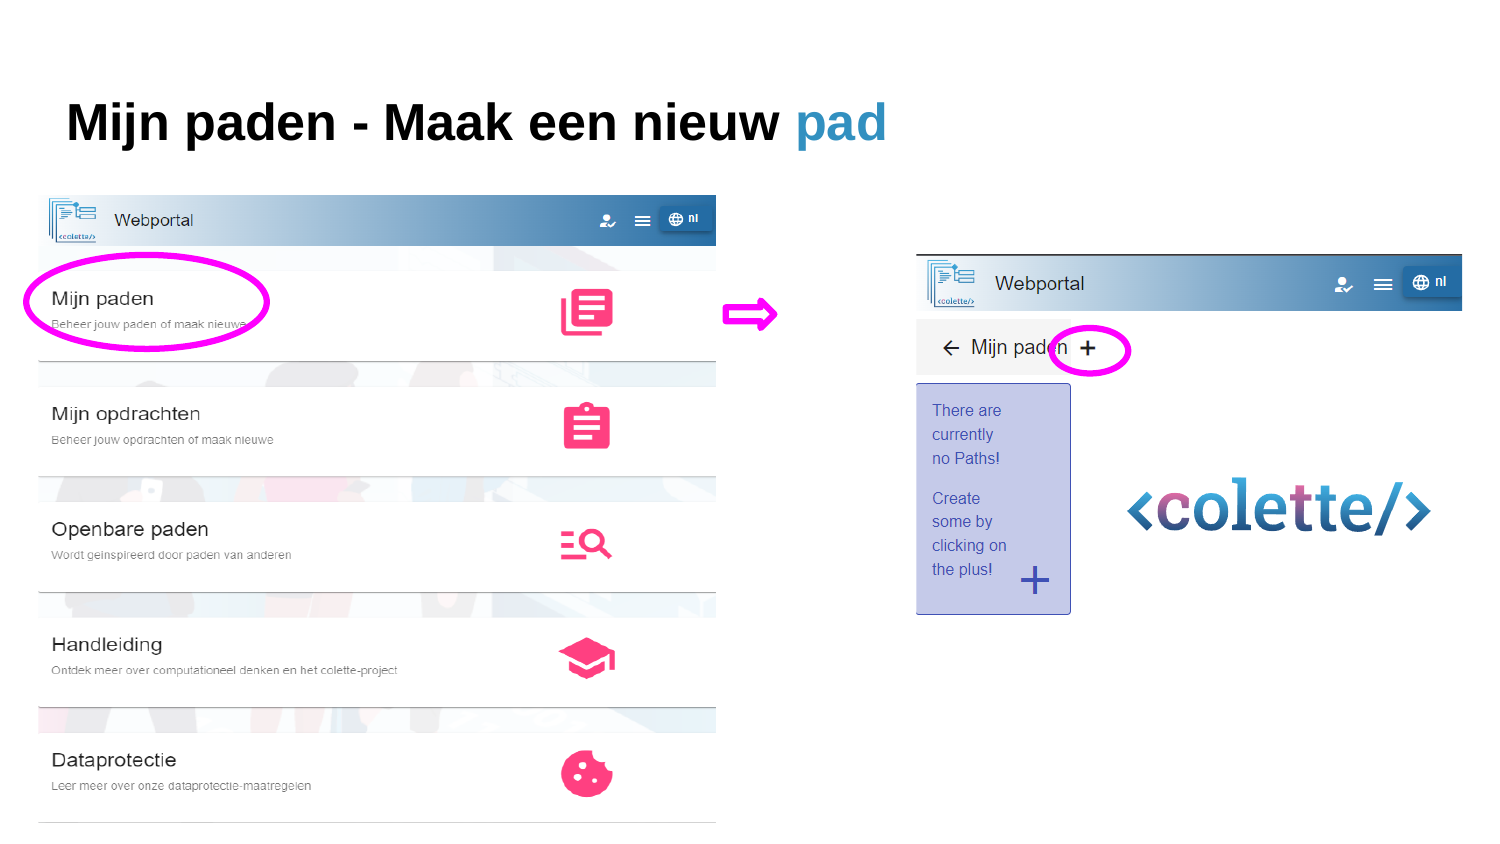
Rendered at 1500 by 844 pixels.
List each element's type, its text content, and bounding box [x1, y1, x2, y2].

picture [38, 195, 716, 823]
picture [38, 259, 263, 345]
title Mijn paden - Maak een nieuw pad [51, 72, 1449, 167]
picture [916, 254, 1463, 669]
